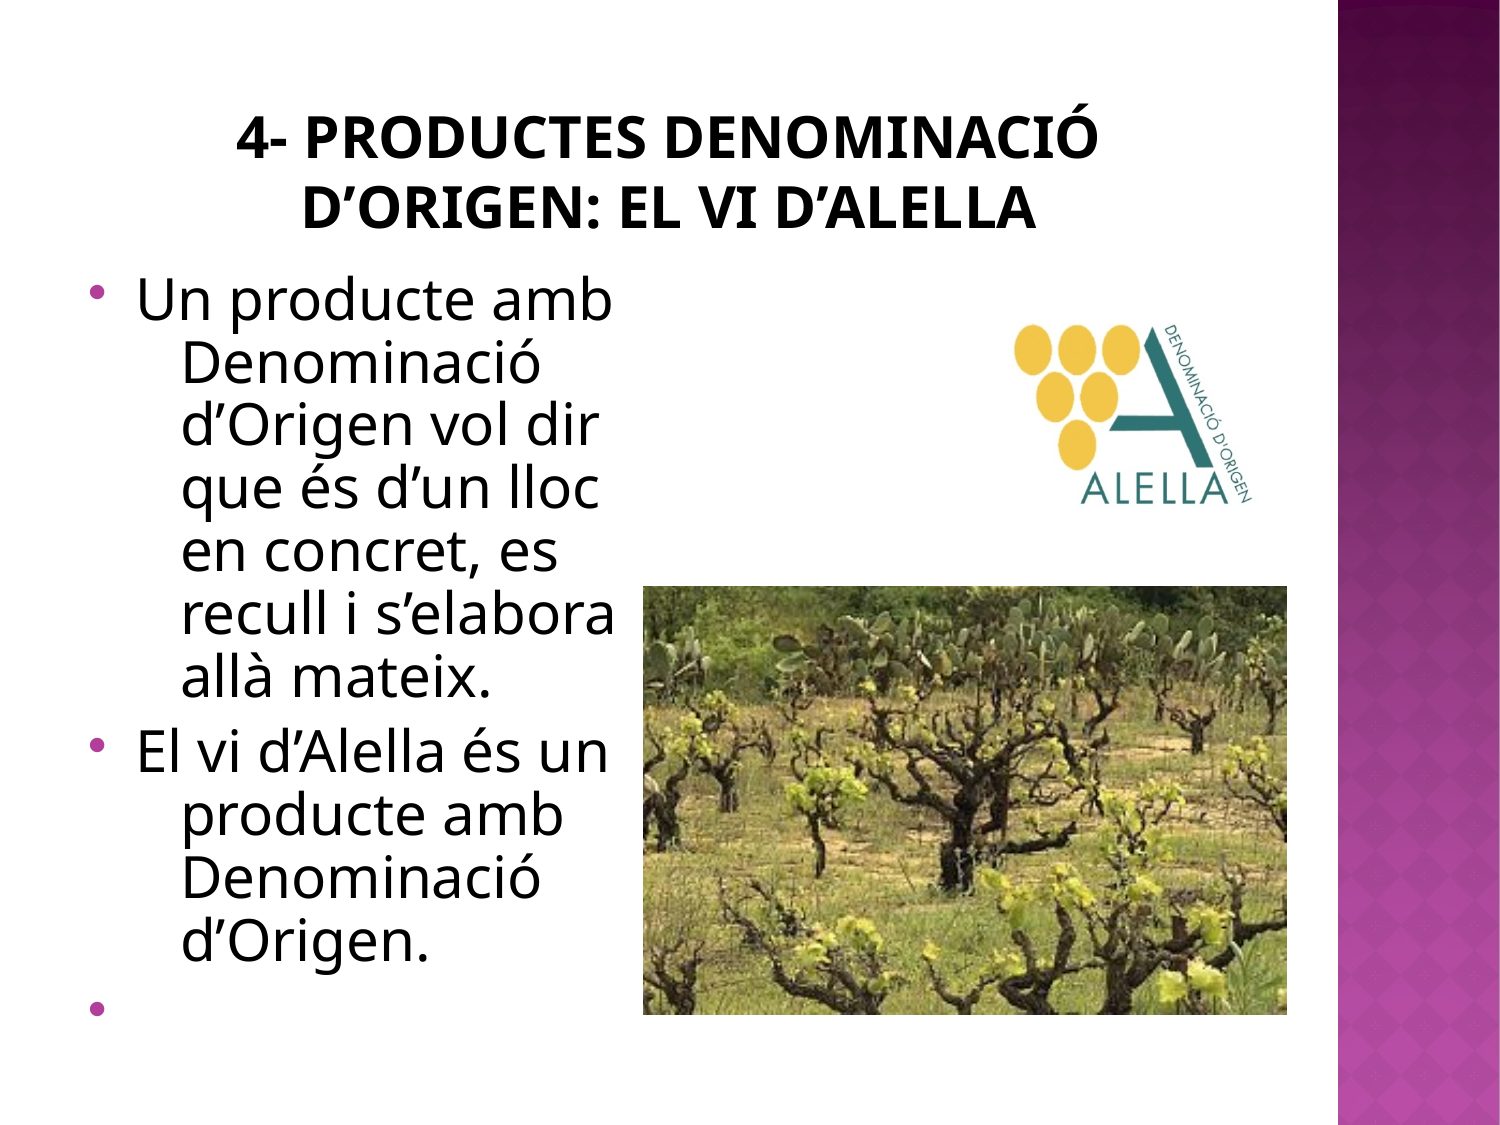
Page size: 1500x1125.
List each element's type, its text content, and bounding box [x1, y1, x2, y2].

picture [986, 267, 1282, 563]
list Un producte amb Denominació d’Origen vol dir que és d’un lloc en concret, es recull i s’elabora allà mateix. El vi d’Alella és un producte amb Denominació d’Origen. [75, 262, 653, 1005]
picture [643, 586, 1287, 1015]
title 4- PRODUCTES DENOMINACIÓ D’ORIGEN: EL VI D’ALELLA [75, 52, 1264, 240]
